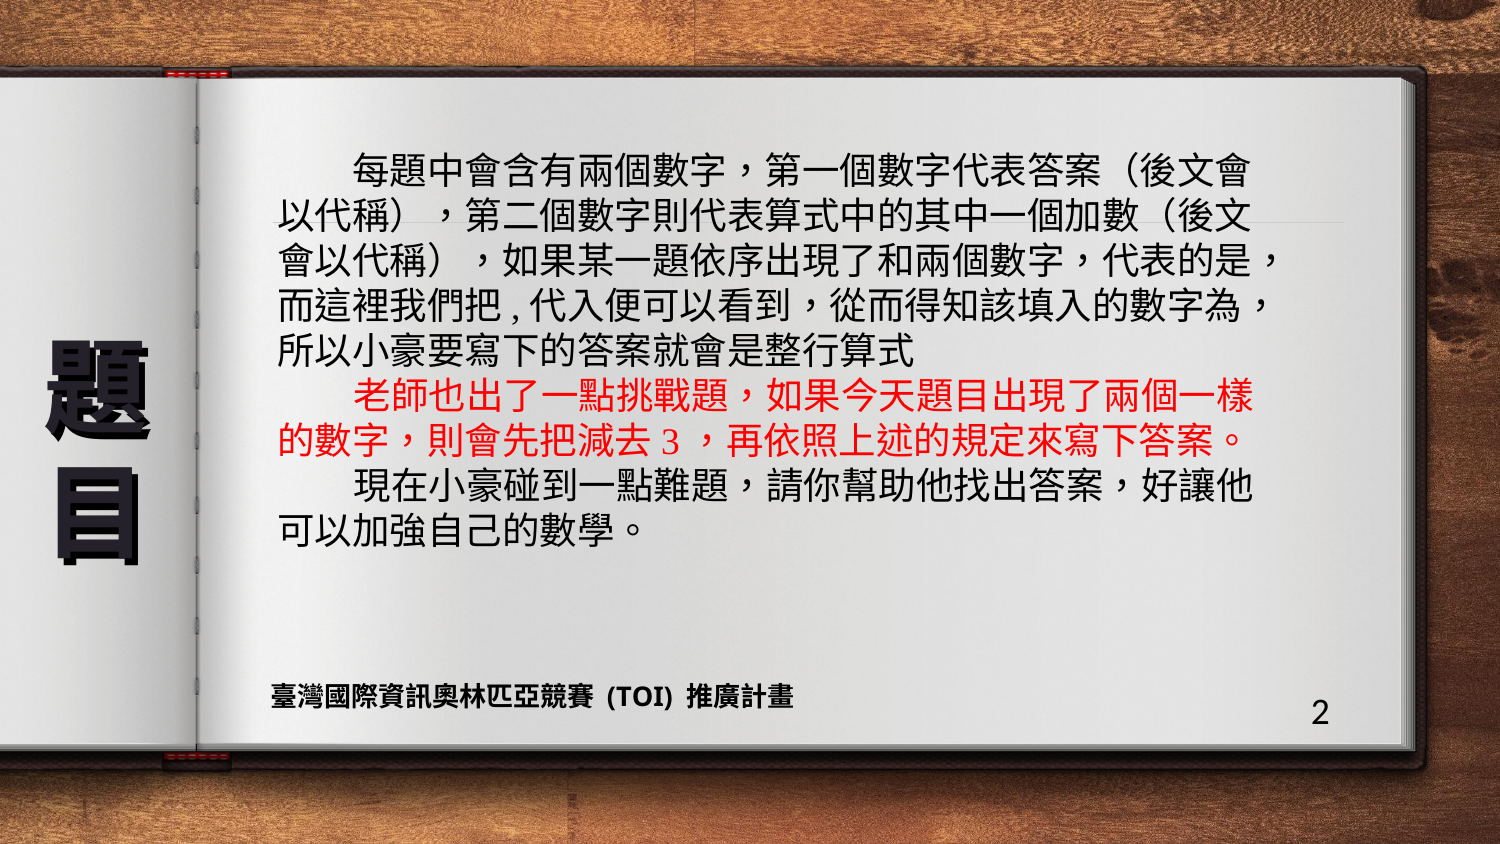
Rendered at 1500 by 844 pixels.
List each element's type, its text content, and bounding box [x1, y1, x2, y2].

text_box [1295, 672, 1386, 737]
title 題 目 [28, 306, 210, 552]
text_box 每題中會含有兩個數字，第一個數字代表答案（後文會以代稱），第二個數字則代表算式中的其中一個加數（後文會以代稱），如果某一題依序出現了和兩個數字，代表的是，而這裡我們把,代入便可以看到，從而得知該填入的數字為，所以小豪要寫下的答案就會是整行算式 老師也出了一點挑戰題，如果今天題目出現了兩個一樣的數字，則會先把減去3，再依照上述的規定來寫下答案。 現在小豪碰到一點難題，請你幫助他找出答案，好讓他可以加強自己的數學。 [262, 140, 1296, 560]
